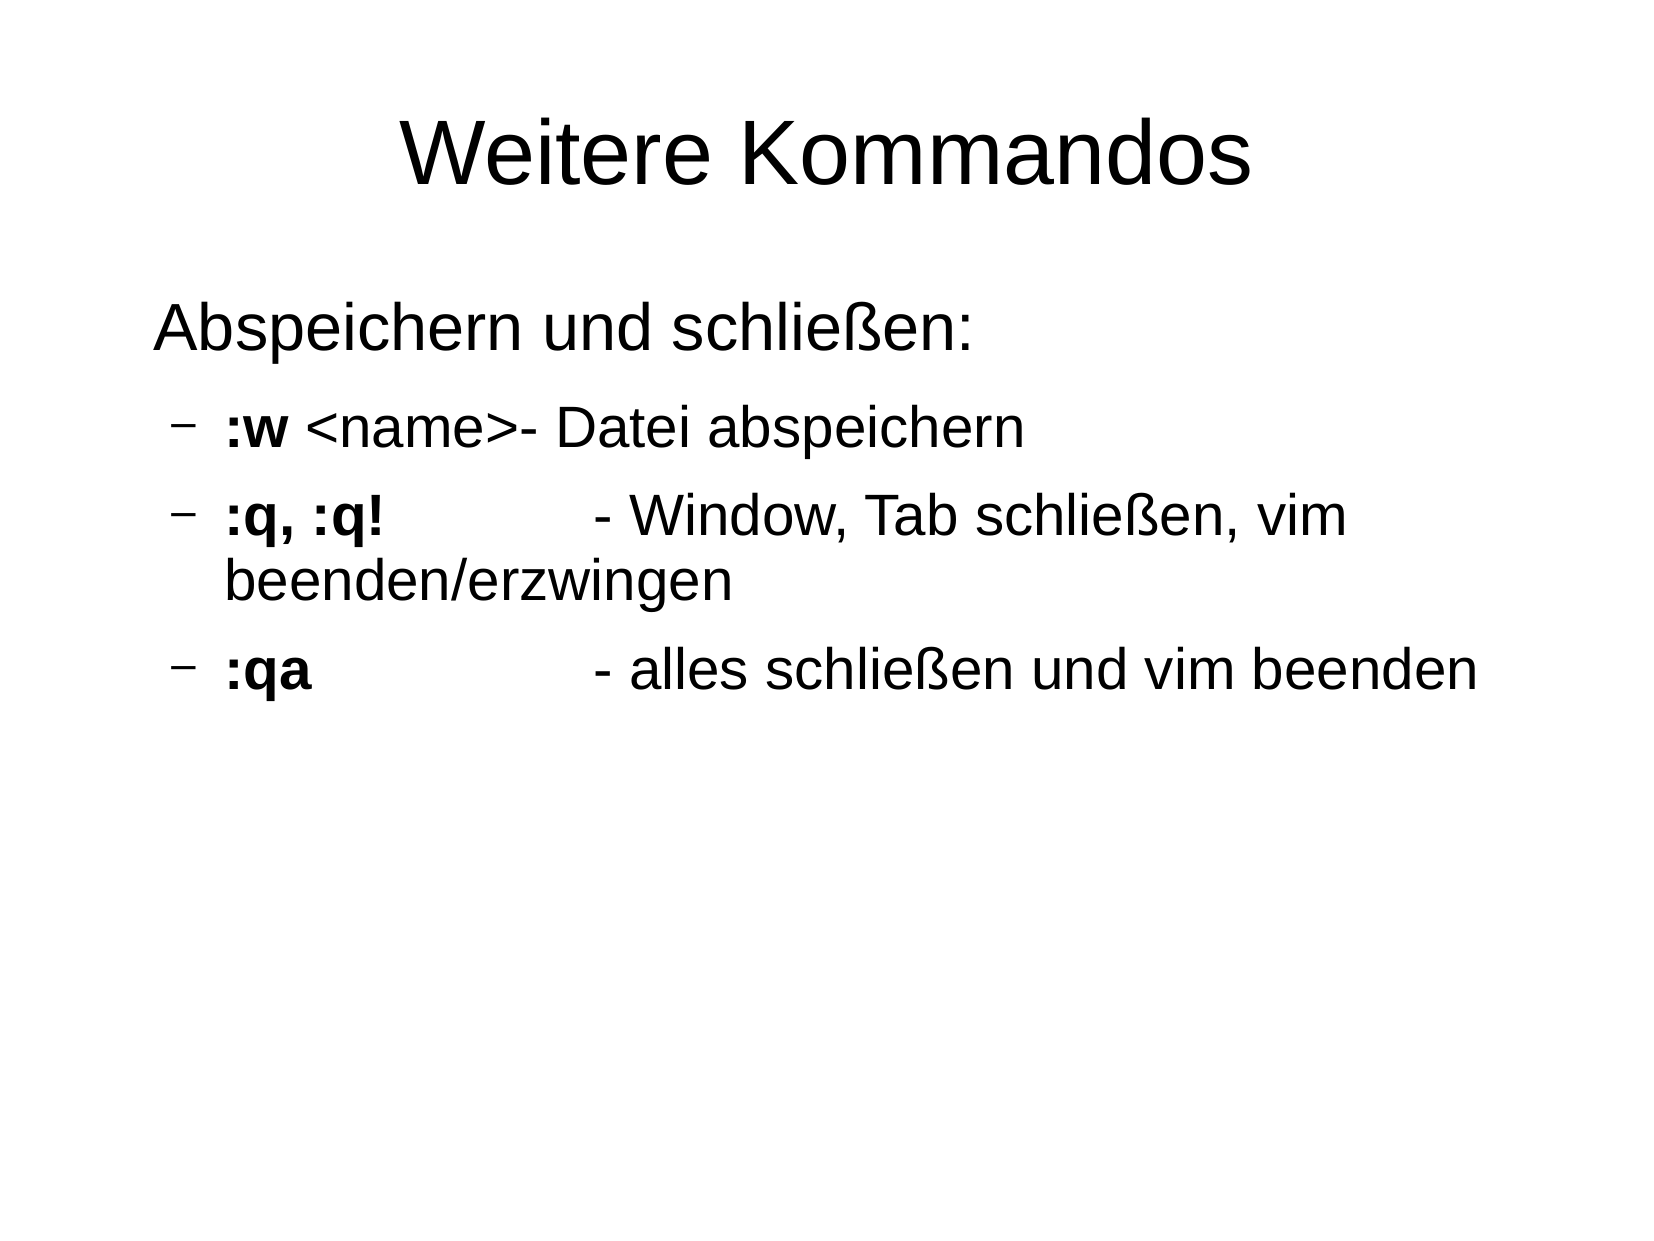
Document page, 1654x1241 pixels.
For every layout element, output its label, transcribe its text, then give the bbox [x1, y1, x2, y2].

title Weitere Kommandos [82, 49, 1571, 257]
list Abspeichern und schließen: :w <name> - Datei abspeichern :q, :q! - Window, Tab schließen, vim beenden/erzwingen :qa - alles schließen und vim beenden [82, 290, 1571, 1010]
